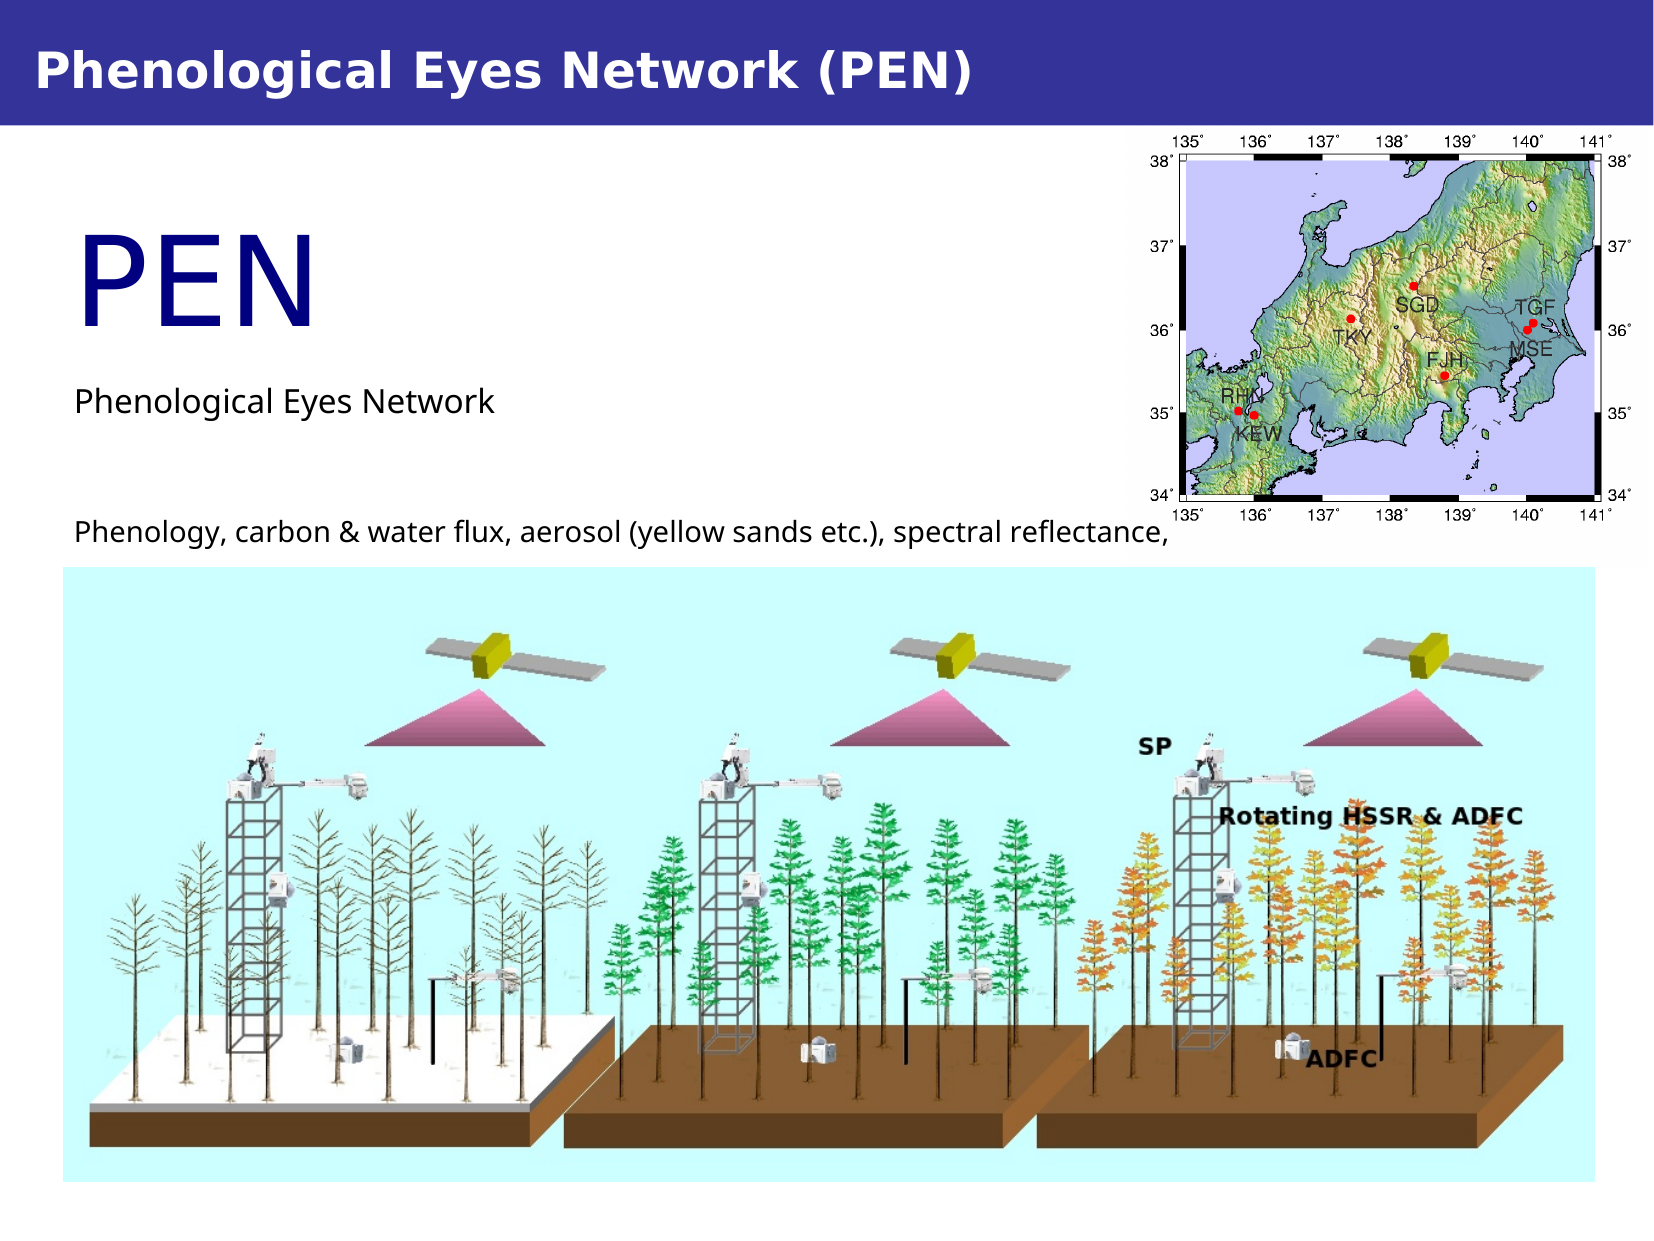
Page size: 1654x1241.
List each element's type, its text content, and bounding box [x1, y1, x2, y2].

picture [63, 126, 1650, 1182]
text_box [0, 0, 1654, 126]
text_box Phenological Eyes Network (PEN) [19, 34, 1101, 108]
text_box PEN Phenological Eyes Network Phenology, carbon & water flux, aerosol (yellow sands etc.), spectral reflectance, leaf area (LAI), PAR, FPAR, etc. [59, 129, 1300, 515]
